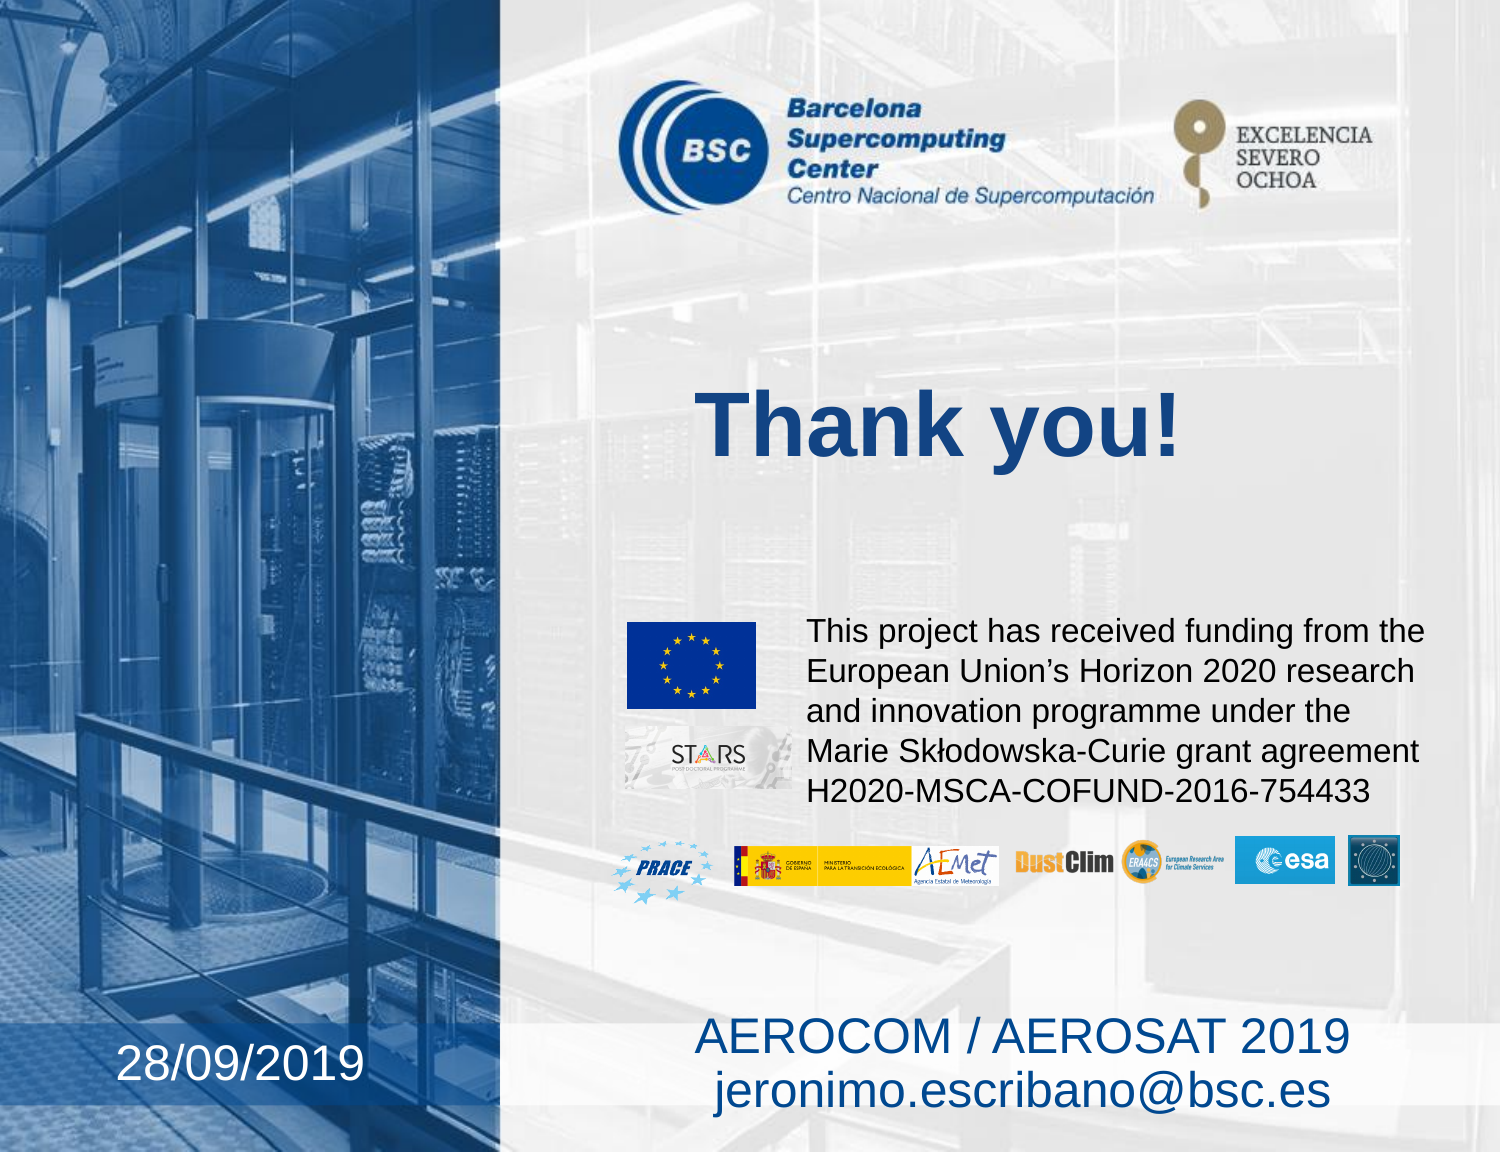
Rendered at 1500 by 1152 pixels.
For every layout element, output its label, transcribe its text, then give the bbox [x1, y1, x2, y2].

picture [0, 0, 1500, 1152]
text_box This project has received funding from the European Union’s Horizon 2020 research and innovation programme under the Marie Skłodowska-Curie grant agreement H2020-MSCA-COFUND-2016-754433 [791, 602, 1450, 817]
list 28/09/2019 [40, 1023, 441, 1106]
text_box Thank you! [568, 272, 1313, 580]
list AEROCOM / AEROSAT 2019 jeronimo.escribano@bsc.es [610, 1023, 1436, 1106]
